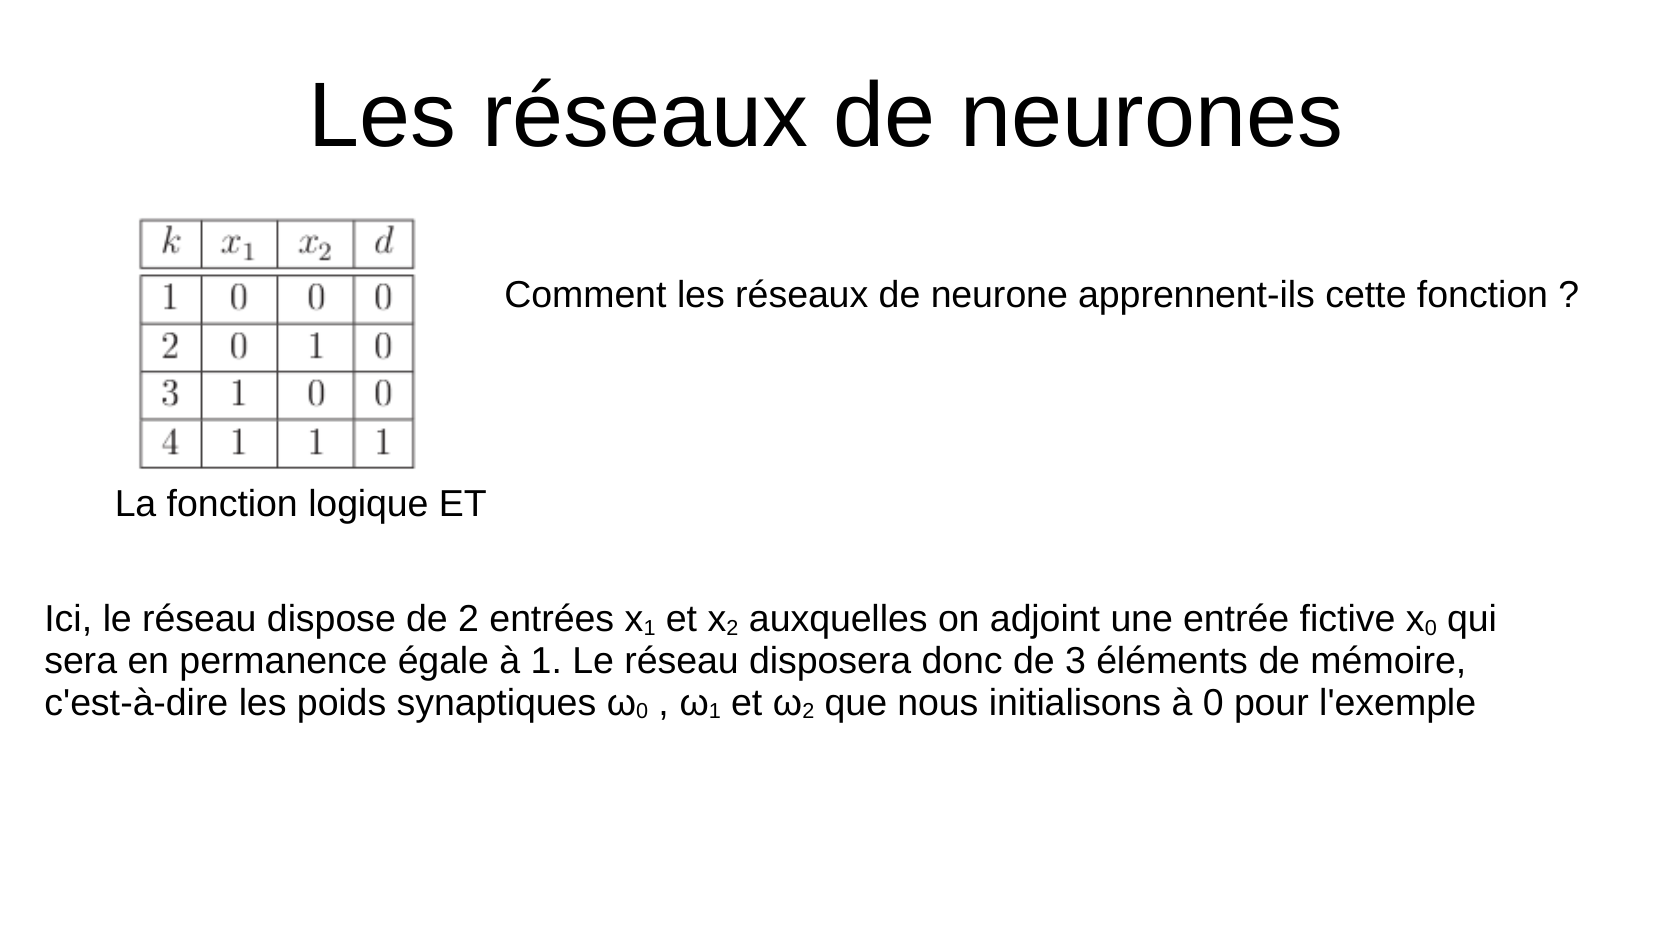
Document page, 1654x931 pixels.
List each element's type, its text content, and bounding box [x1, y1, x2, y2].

text_box Ici, le réseau dispose de 2 entrées x1 et x2 auxquelles on adjoint une entrée fictive x0 qui sera en permanence égale à 1. Le réseau disposera donc de 3 éléments de mémoire, c'est-à-dire les poids synaptiques ω0 , ω1 et ω2 que nous initialisons à 0 pour l'exemple [29, 590, 1565, 768]
title Les réseaux de neurones [82, 37, 1571, 193]
text_box Comment les réseaux de neurone apprennent-ils cette fonction ? [489, 265, 1595, 323]
picture [118, 206, 443, 474]
text_box La fonction logique ET [100, 474, 502, 532]
